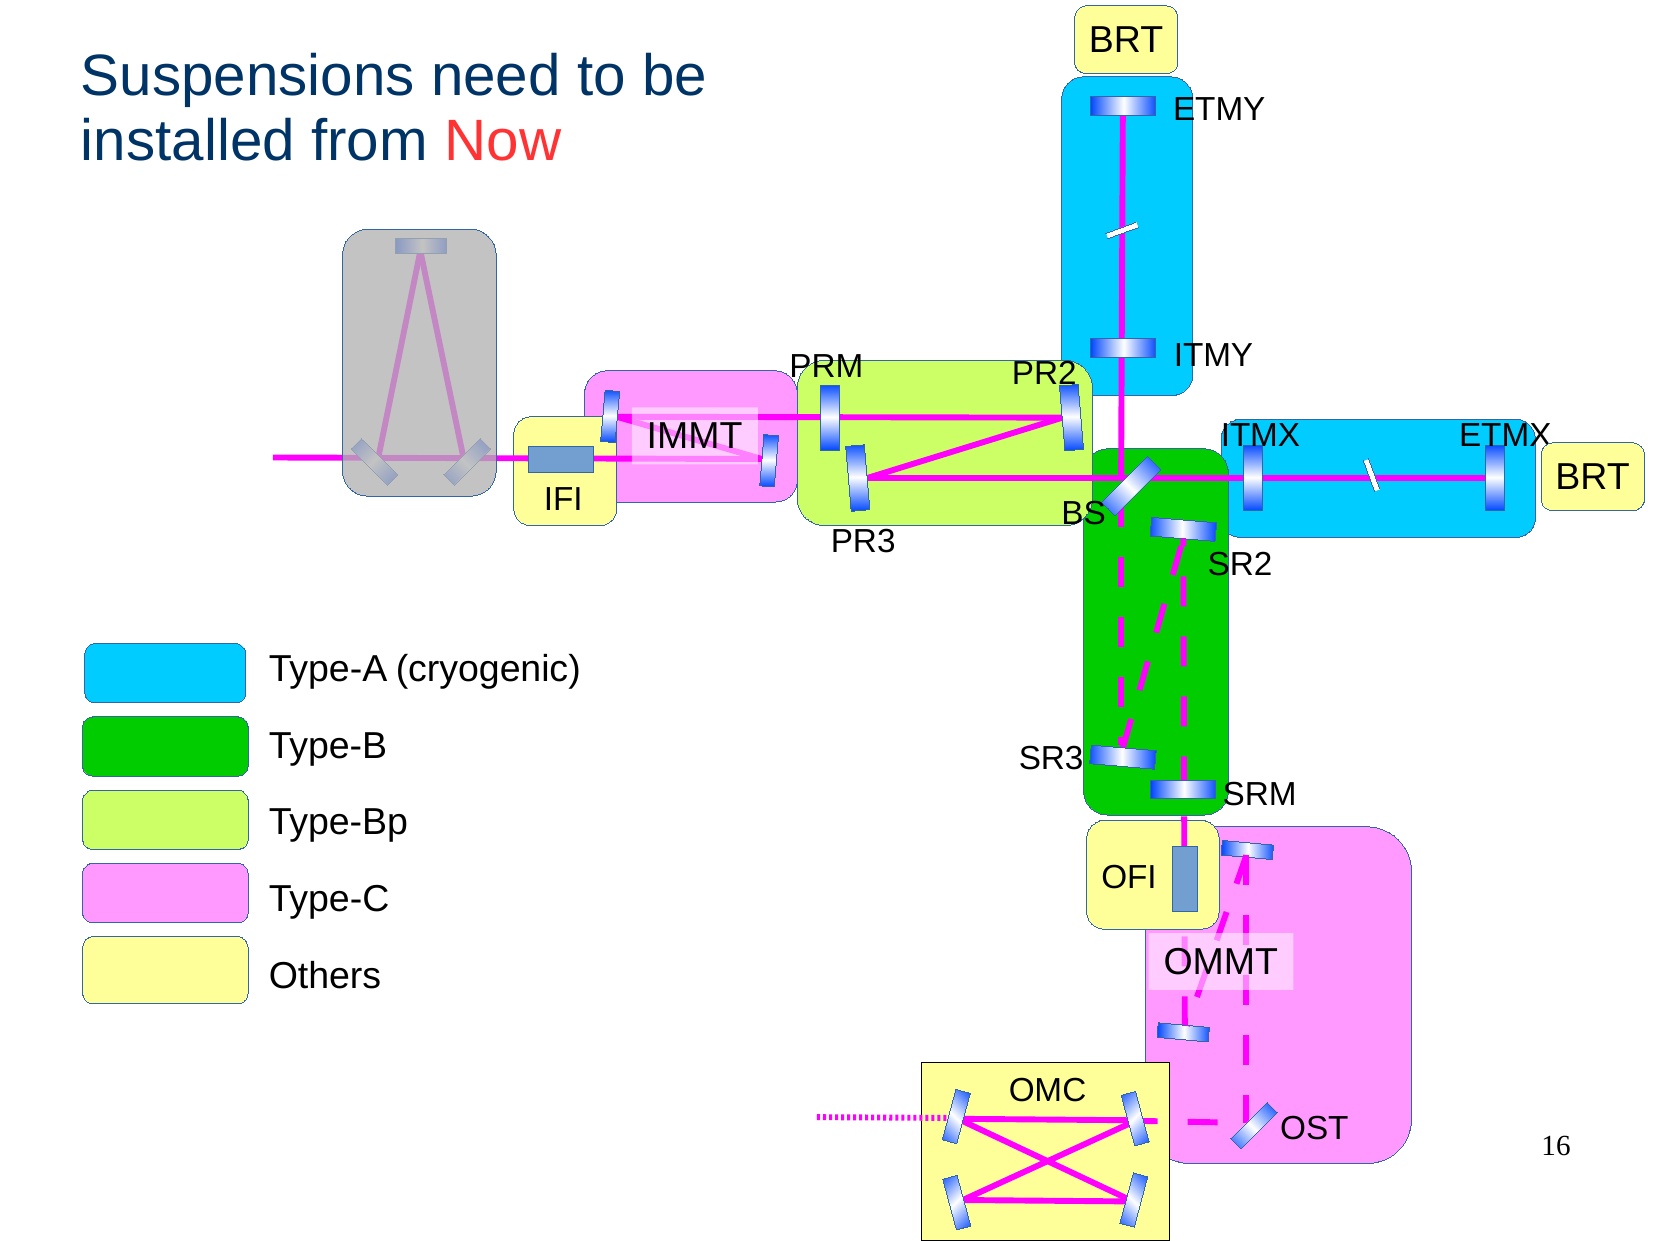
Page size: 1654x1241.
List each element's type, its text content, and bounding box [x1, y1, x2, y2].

text_box [513, 360, 1536, 816]
text_box [1061, 76, 1193, 396]
text_box [82, 716, 249, 777]
text_box ETMY [1158, 82, 1281, 135]
text_box ITMX [1206, 408, 1316, 461]
text_box IMMT [631, 407, 758, 465]
text_box PRM [774, 340, 886, 393]
text_box Suspensions need to be installed from Now [66, 35, 739, 180]
text_box Others [253, 947, 397, 1004]
text_box OFI [1086, 851, 1190, 904]
text_box OMMT [1148, 933, 1294, 990]
text_box Type-A (cryogenic) [253, 639, 596, 697]
text_box Type-C [253, 870, 405, 928]
text_box SR2 [1192, 538, 1291, 591]
text_box [84, 643, 246, 703]
text_box PR3 [816, 515, 911, 568]
text_box BS [1046, 487, 1121, 540]
text_box SR3 [1003, 732, 1099, 785]
text_box OST [1265, 1102, 1369, 1155]
text_box Type-B [254, 716, 403, 774]
text_box OMC [993, 1064, 1102, 1117]
text_box [921, 820, 1412, 1241]
text_box ITMY [1159, 328, 1274, 381]
text_box ETMX [1444, 408, 1567, 461]
text_box IFI [529, 473, 632, 526]
text_box BRT [1074, 5, 1178, 74]
text_box BRT [1541, 442, 1645, 511]
text_box PR2 [997, 347, 1097, 400]
text_box [82, 936, 249, 1004]
text_box Type-Bp [254, 793, 423, 851]
text_box [82, 863, 249, 923]
text_box [82, 790, 249, 850]
text_box [342, 229, 497, 497]
text_box SRM [1207, 768, 1312, 821]
